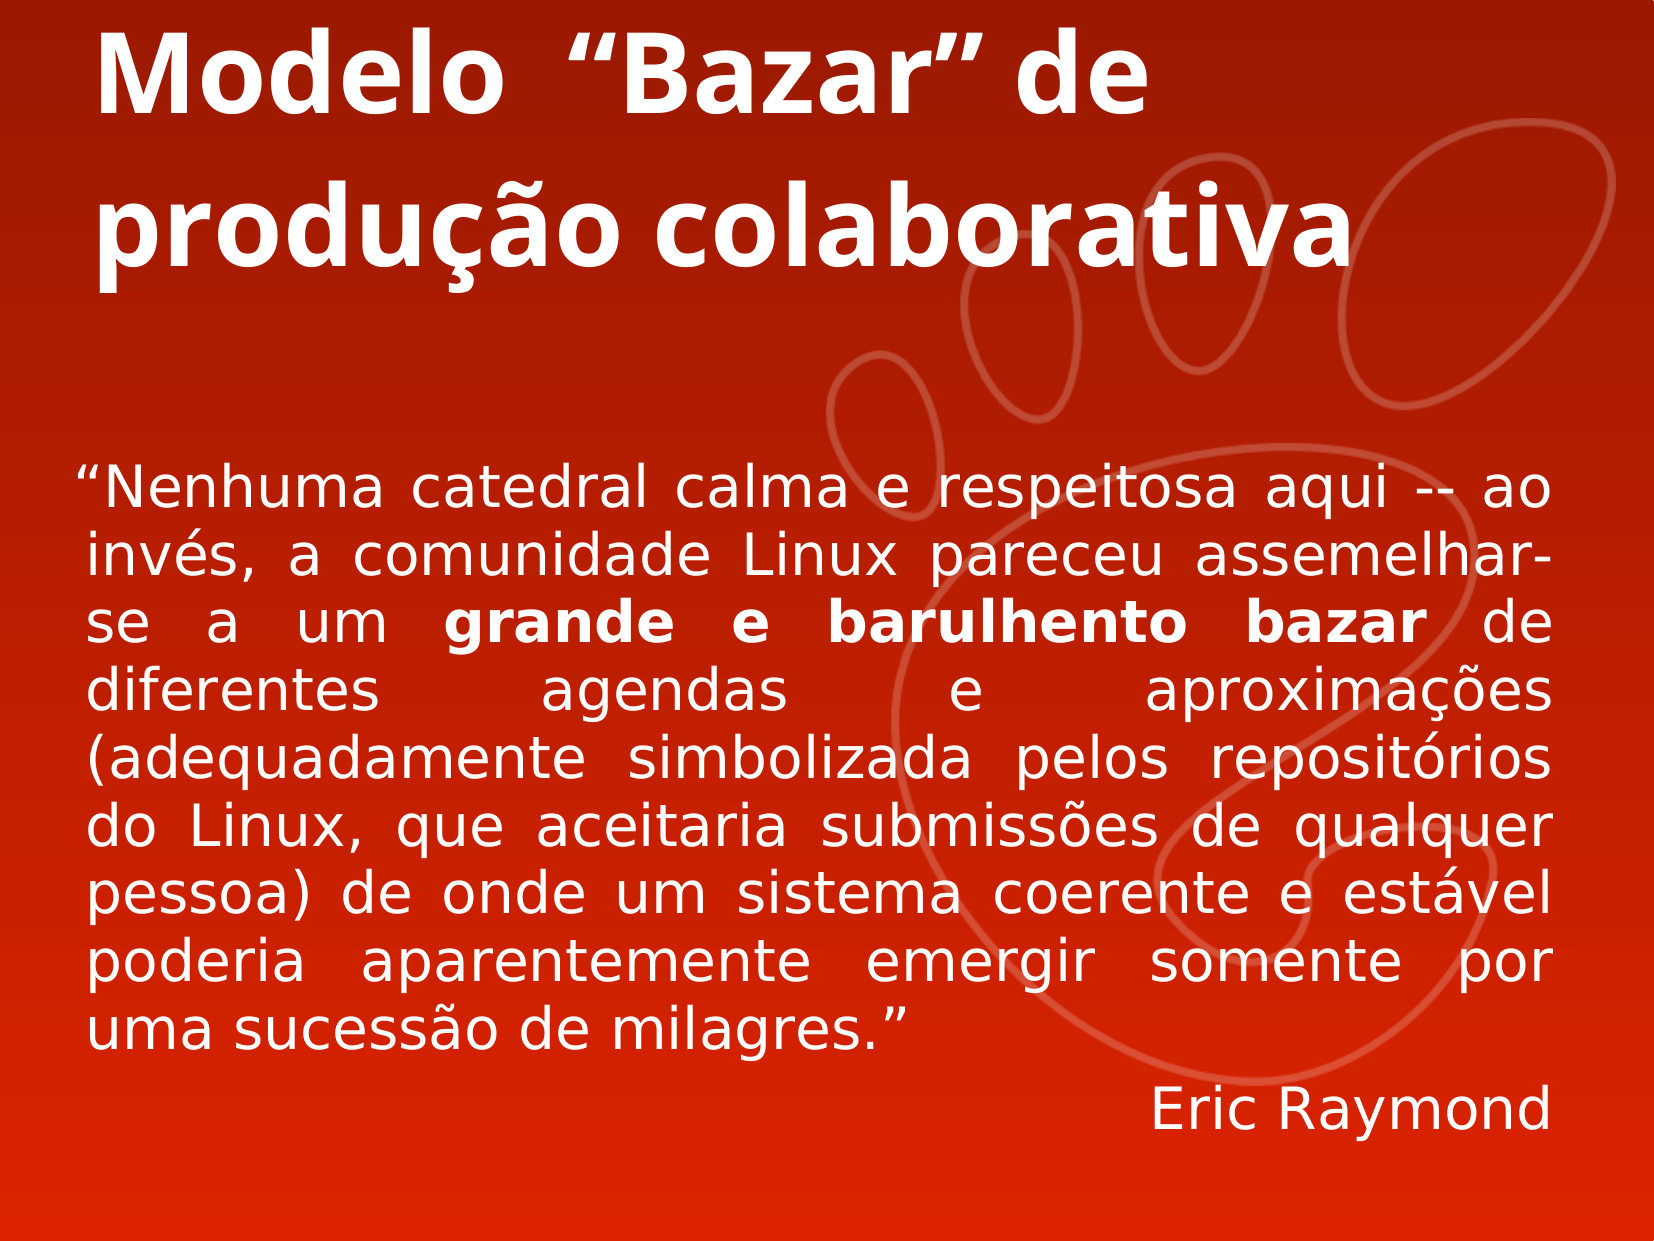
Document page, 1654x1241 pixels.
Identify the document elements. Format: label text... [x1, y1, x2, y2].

title Modelo “Bazar” de produção colaborativa [76, 29, 1565, 308]
list “Nenhuma catedral calma e respeitosa aqui -- ao invés, a comunidade Linux pareceu assemelhar-se a um grande e barulhento bazar de diferentes agendas e aproximações (adequadamente simbolizada pelos repositórios do Linux, que aceitaria submissões de qualquer pessoa) de onde um sistema coerente e estável poderia aparentemente emergir somente por uma sucessão de milagres.” Eric Raymond [0, 445, 1569, 1241]
picture [826, 118, 1616, 1086]
